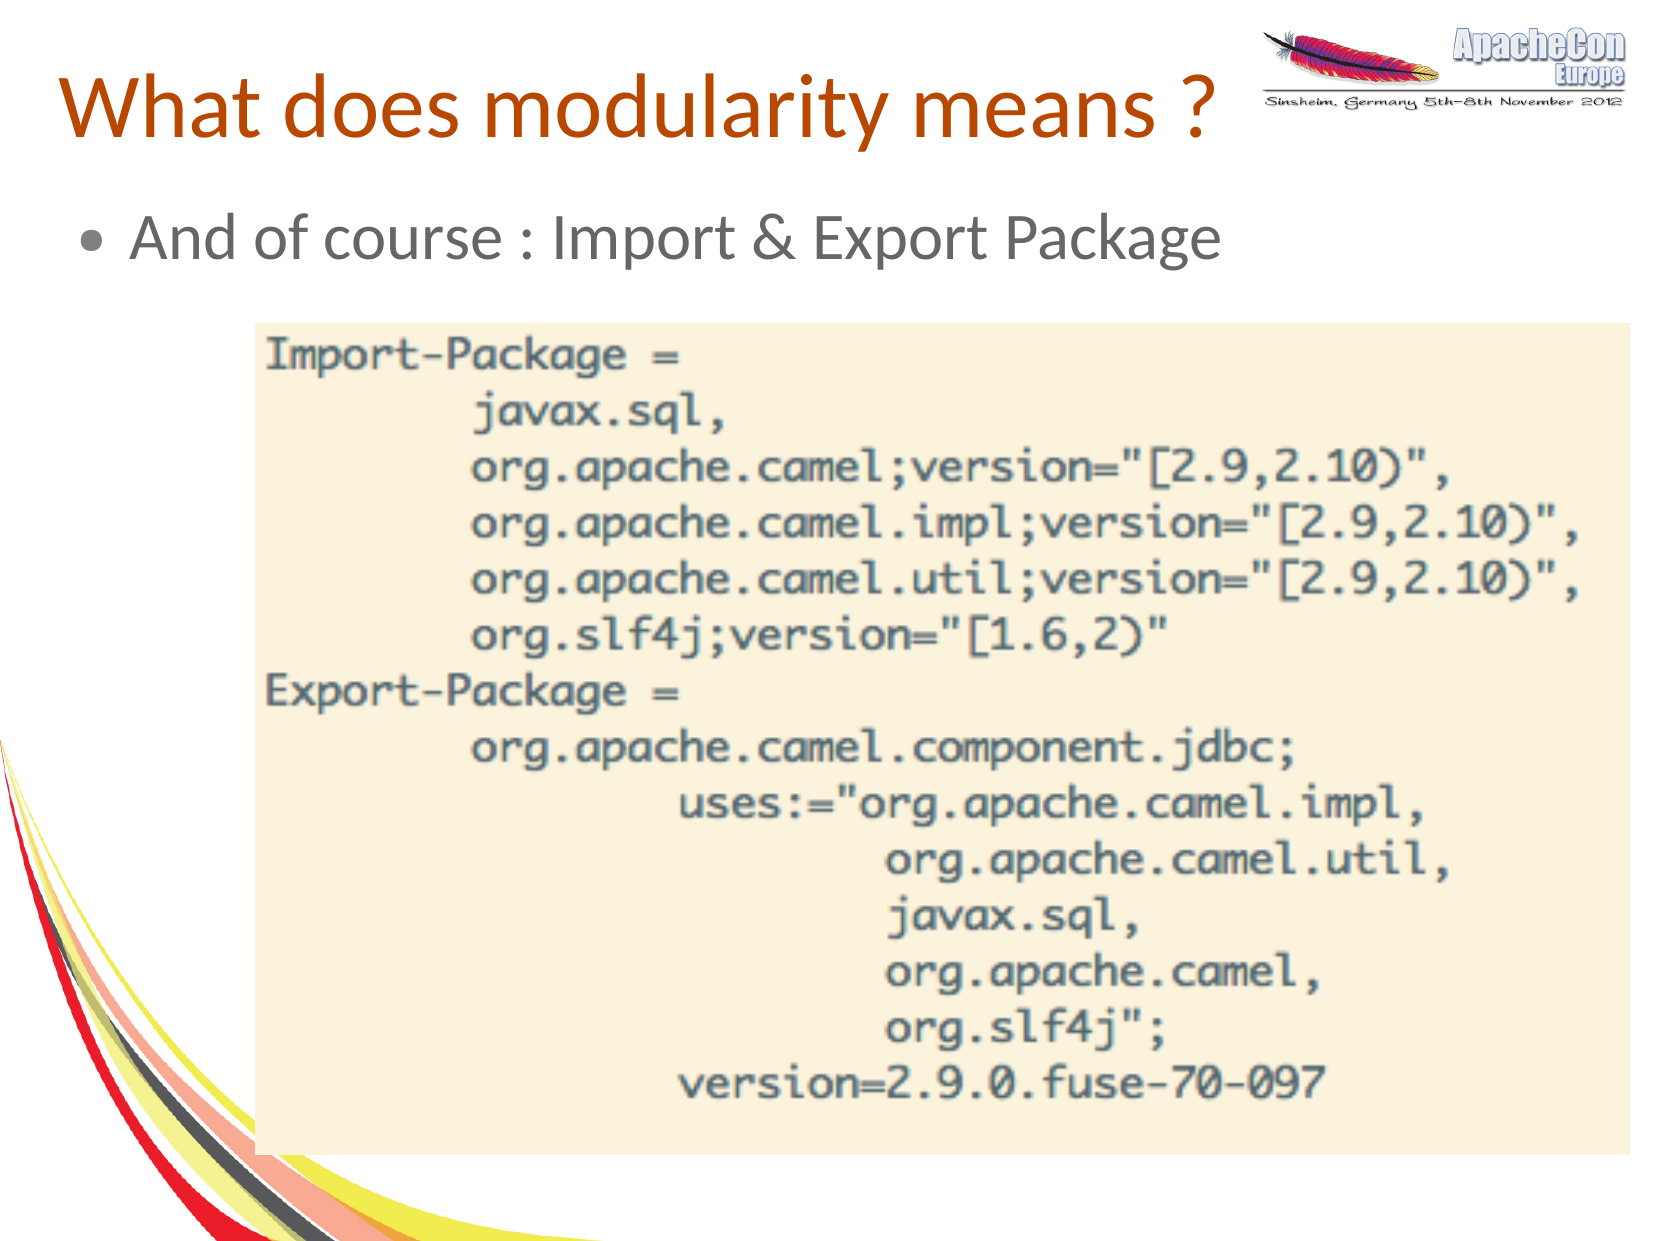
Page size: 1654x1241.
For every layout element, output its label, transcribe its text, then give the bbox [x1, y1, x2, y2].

list And of course : Import & Export Package [59, 209, 1418, 916]
title What does modularity means ? [59, 59, 1418, 171]
picture [0, 0, 1654, 1241]
